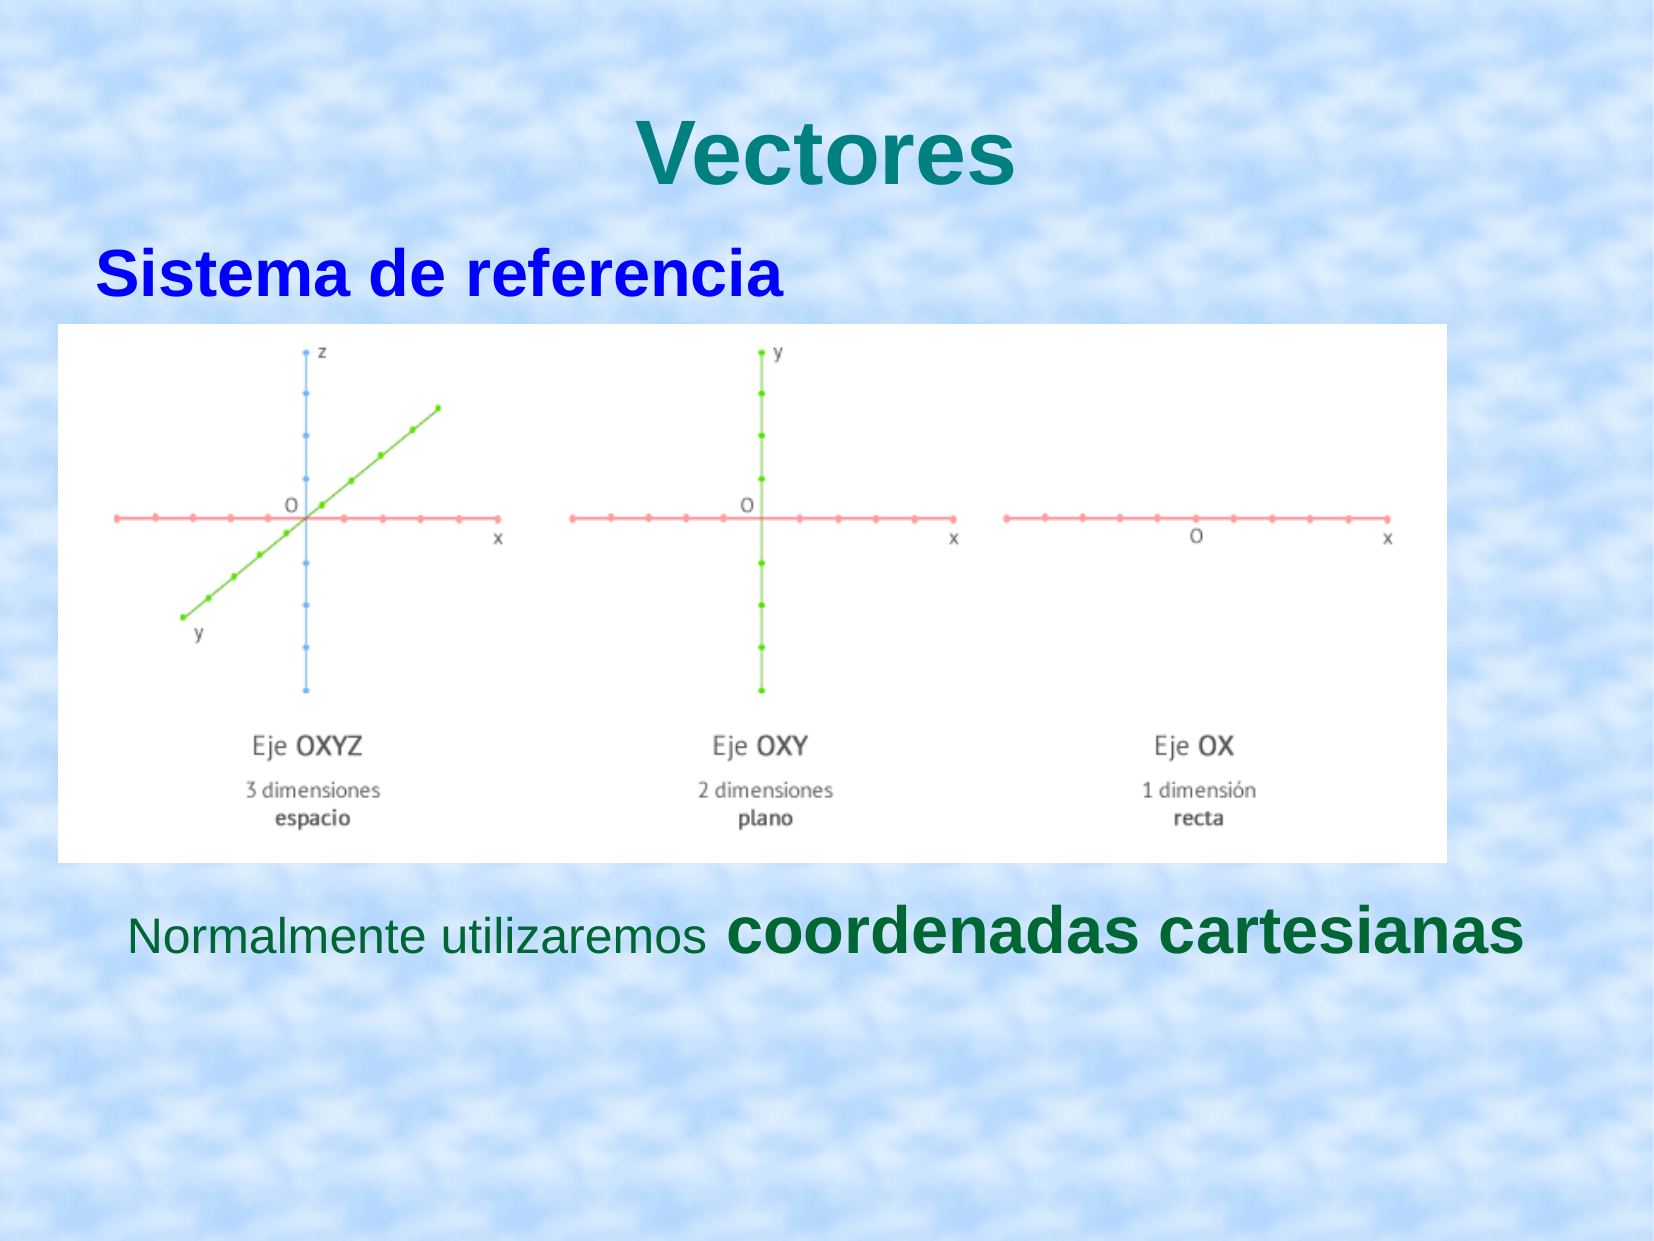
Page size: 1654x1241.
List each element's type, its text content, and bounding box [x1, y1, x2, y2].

text_box Sistema de referencia [59, 221, 821, 324]
title Vectores [82, 49, 1571, 257]
picture [0, 0, 1654, 1241]
text_box Normalmente utilizaremos coordenadas cartesianas [0, 885, 1565, 1051]
